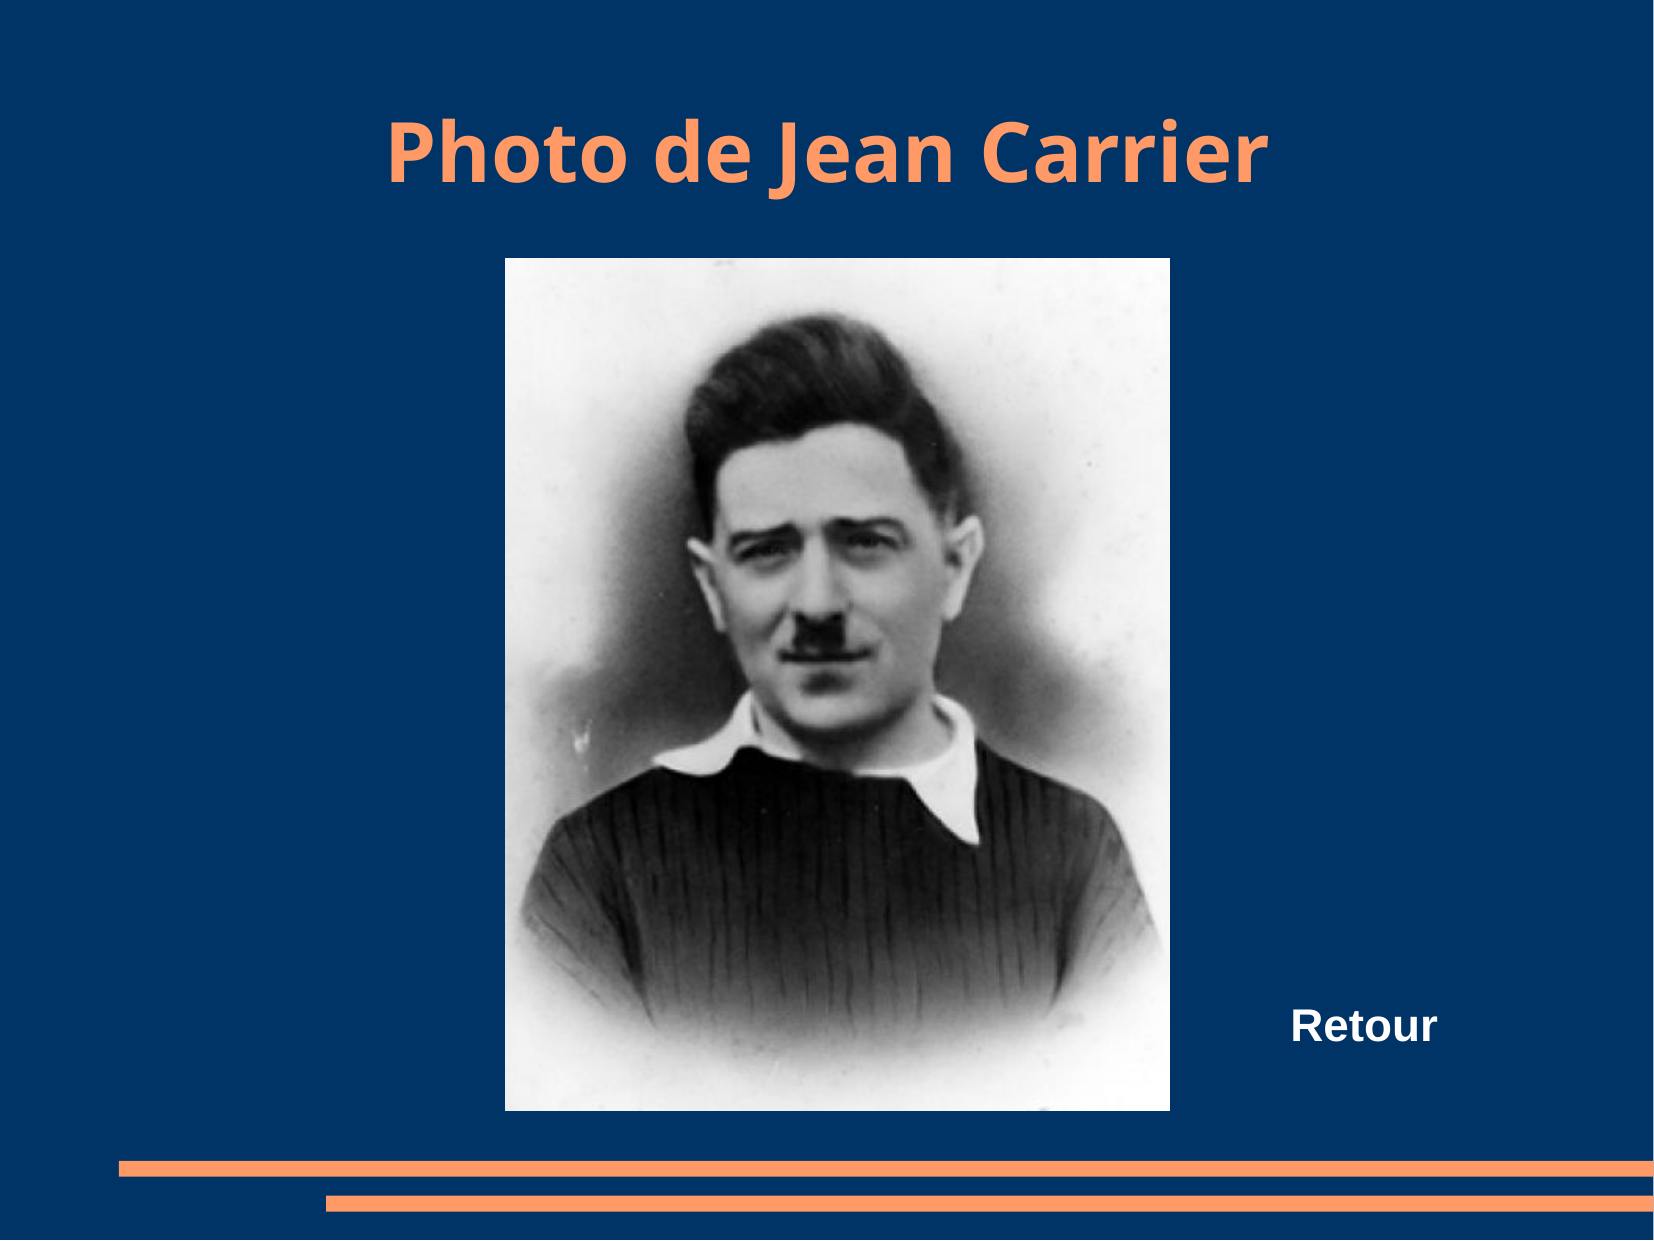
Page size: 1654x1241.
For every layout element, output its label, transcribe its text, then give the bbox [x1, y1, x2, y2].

title Photo de Jean Carrier [121, 46, 1534, 254]
text_box Retour [1251, 992, 1477, 1064]
picture [505, 258, 1170, 1111]
